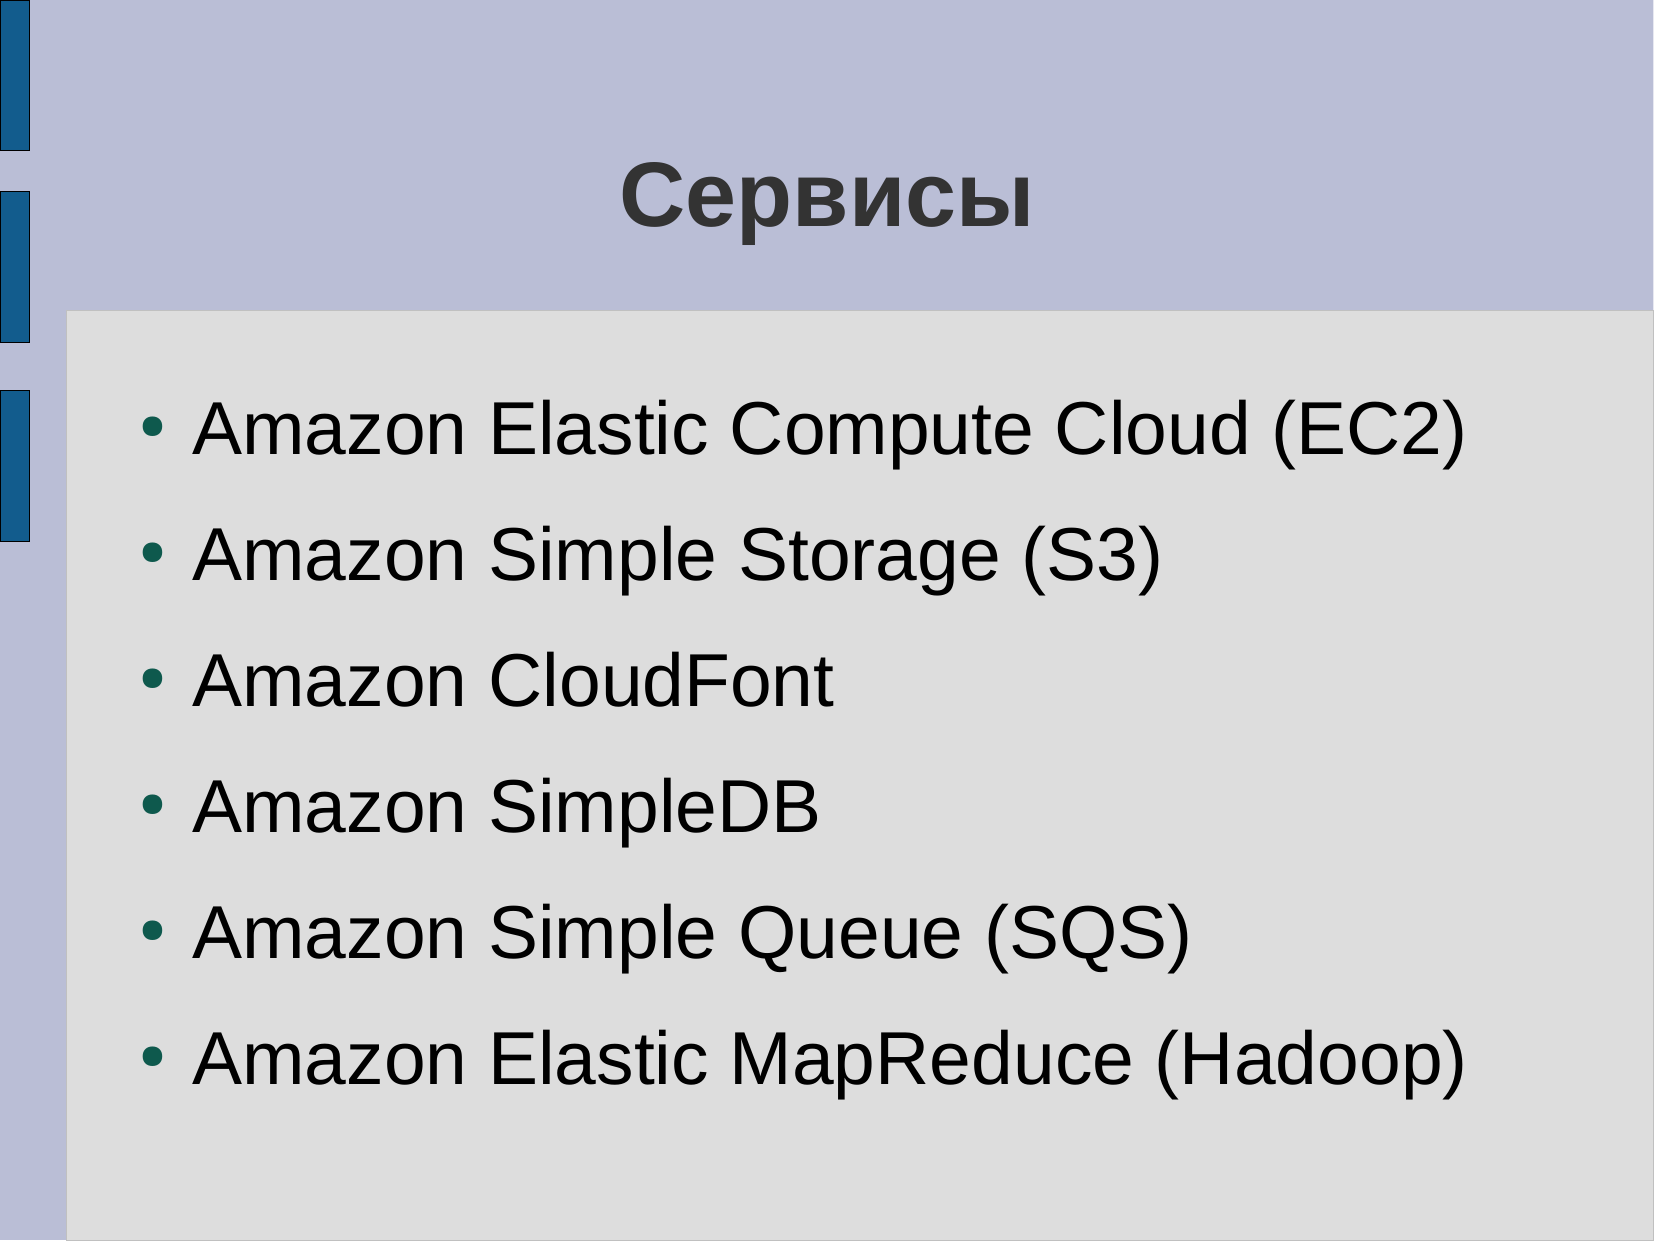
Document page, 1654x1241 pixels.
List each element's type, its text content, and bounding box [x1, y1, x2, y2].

list Amazon Elastic Compute Cloud (EC2) Amazon Simple Storage (S3) Amazon CloudFont Amazon SimpleDB Amazon Simple Queue (SQS) Amazon Elastic MapReduce (Hadoop) [121, 344, 1534, 1149]
title Сервисы [121, 91, 1534, 299]
